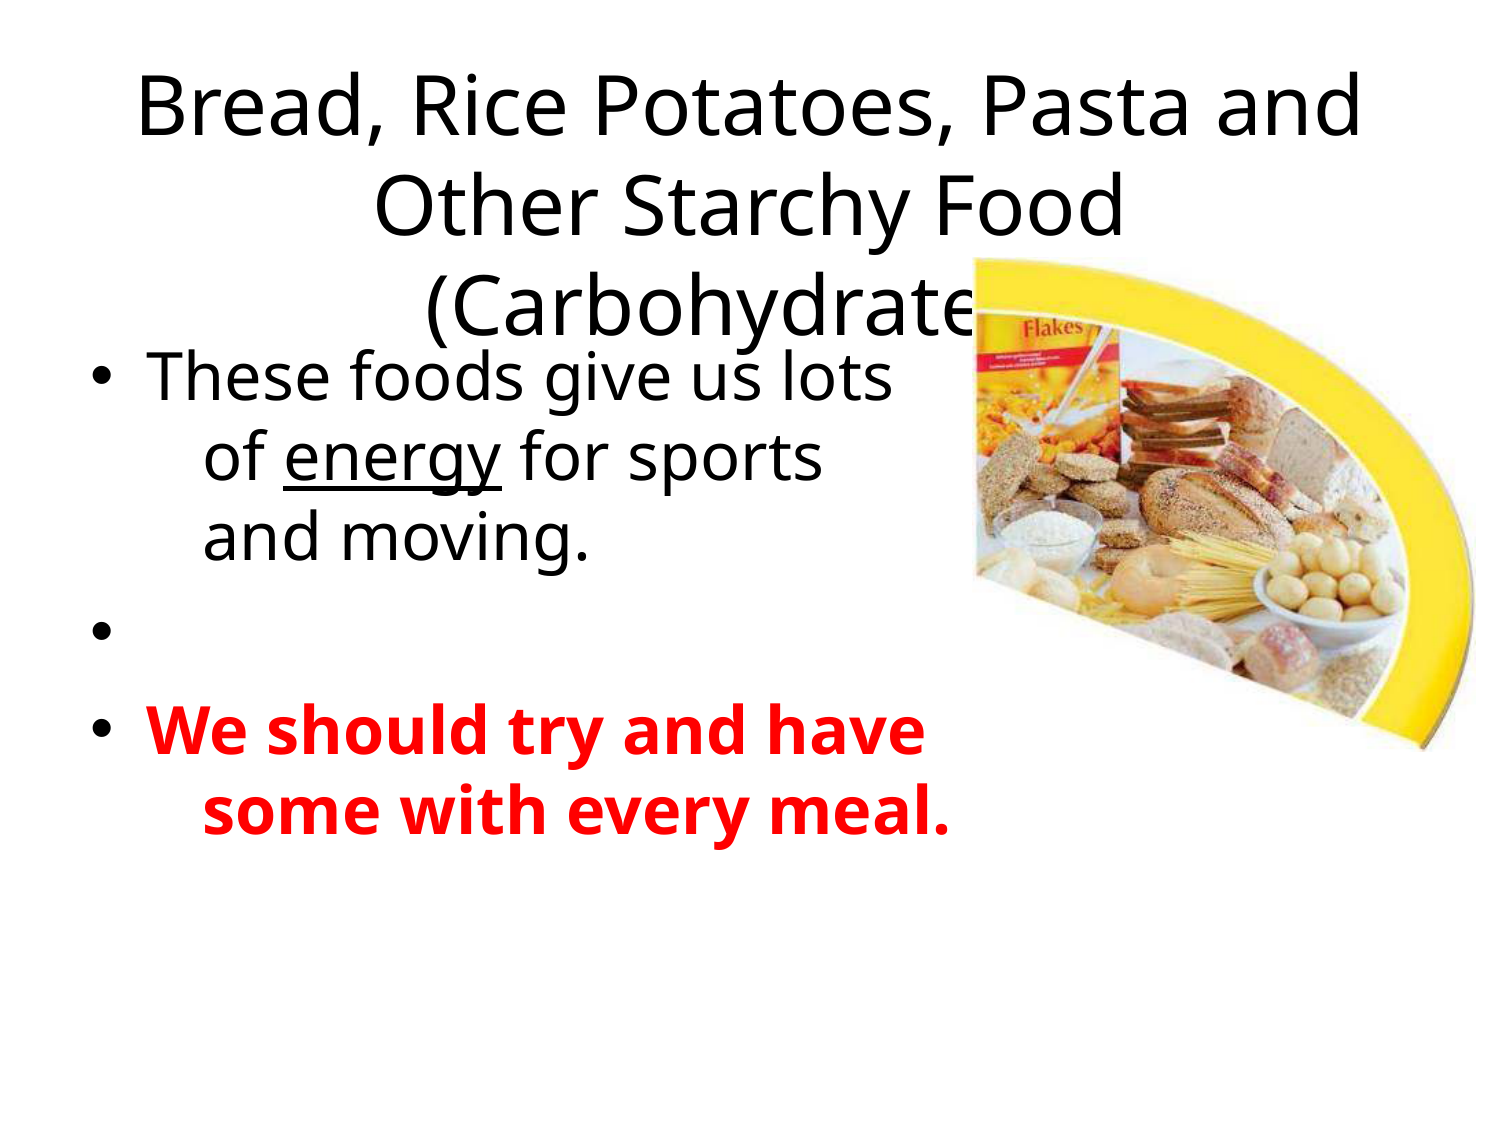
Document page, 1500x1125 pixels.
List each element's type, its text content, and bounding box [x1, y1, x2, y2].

picture [972, 257, 1476, 752]
list These foods give us lots of energy for sports and moving. We should try and have some with every meal. [75, 326, 973, 1069]
title Bread, Rice Potatoes, Pasta and Other Starchy Food (Carbohydrates). [75, 45, 1426, 233]
